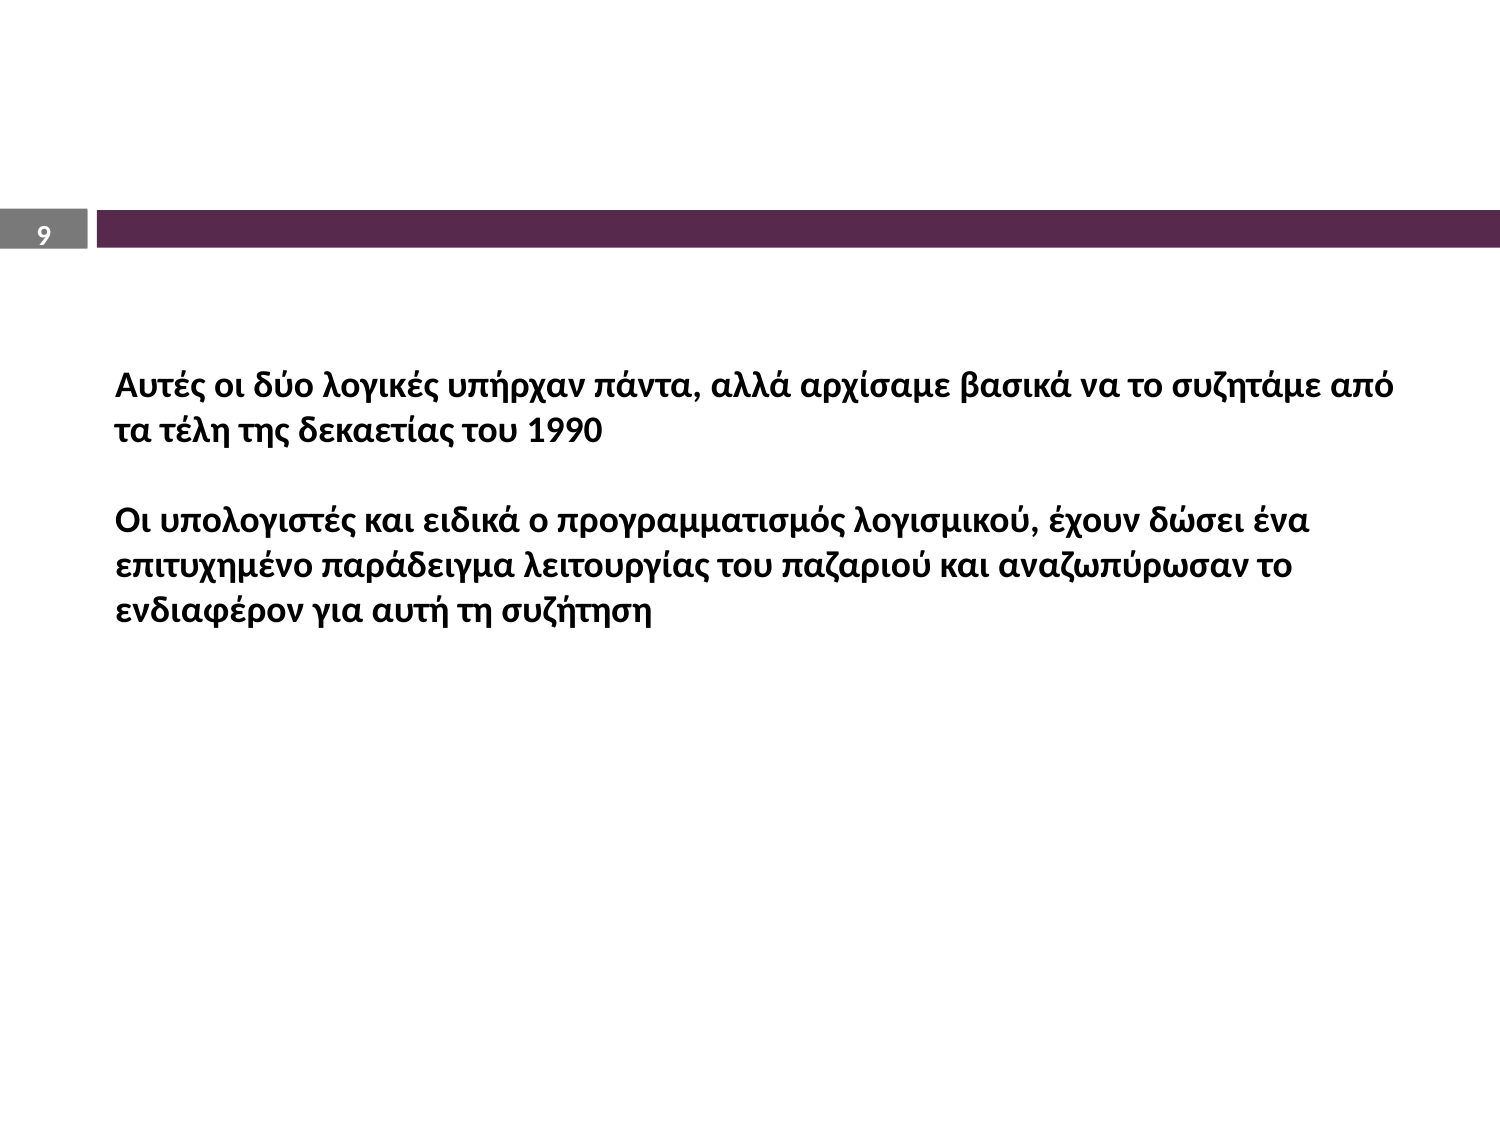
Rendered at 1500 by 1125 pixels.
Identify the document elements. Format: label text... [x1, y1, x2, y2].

text_box [0, 208, 88, 249]
list Αυτές οι δύο λογικές υπήρχαν πάντα, αλλά αρχίσαμε βασικά να το συζητάμε από τα τέλη της δεκαετίας του 1990 Οι υπολογιστές και ειδικά ο προγραμματισμός λογισμικού, έχουν δώσει ένα επιτυχημένο παράδειγμα λειτουργίας του παζαριού και αναζωπύρωσαν το ενδιαφέρον για αυτή τη συζήτηση [100, 262, 1438, 1000]
